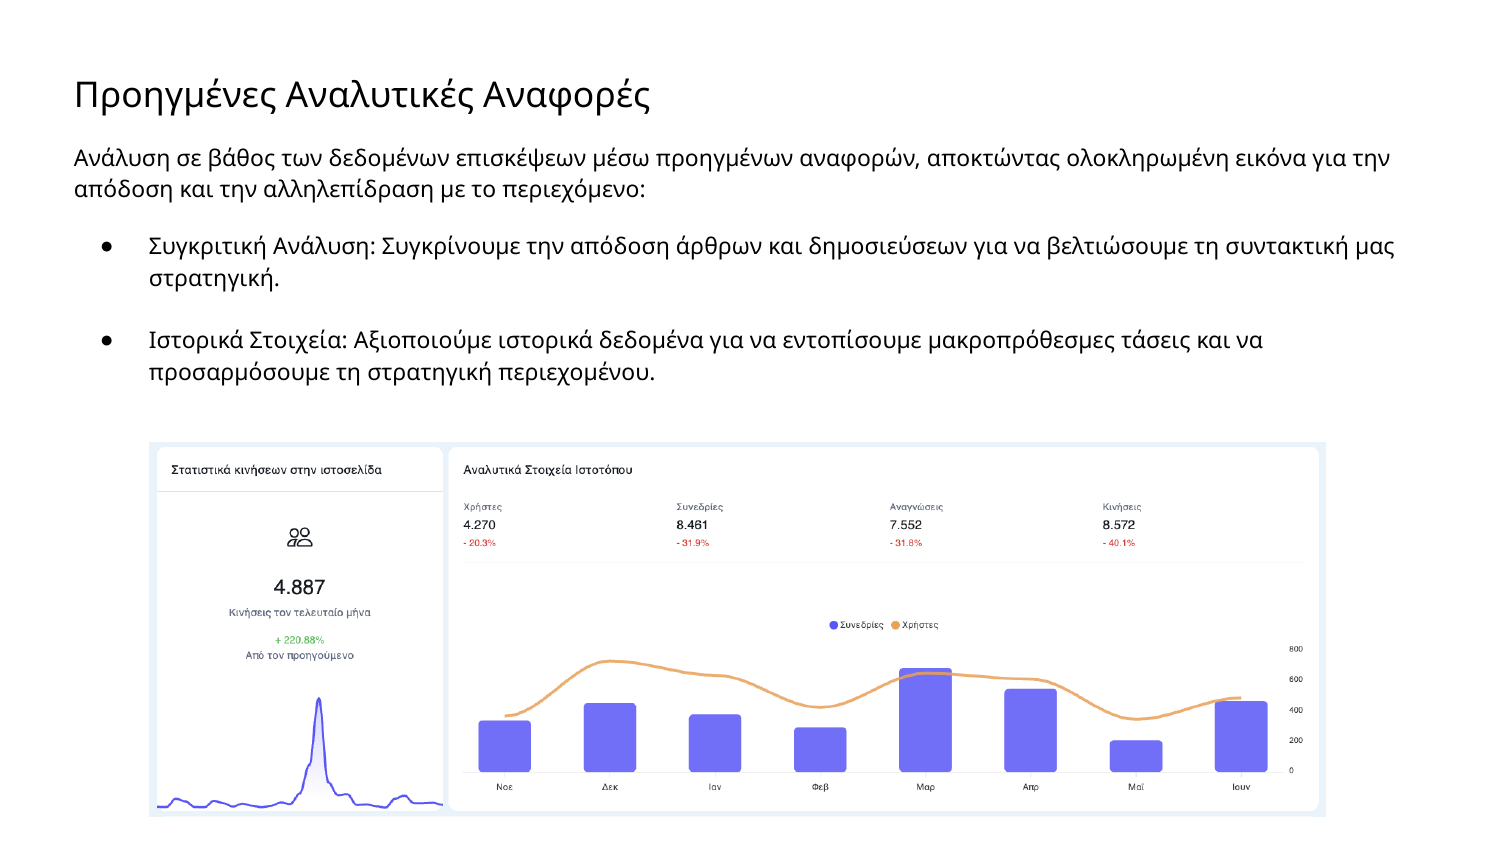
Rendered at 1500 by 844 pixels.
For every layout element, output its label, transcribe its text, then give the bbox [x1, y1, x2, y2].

picture [149, 442, 1326, 817]
text_box Προηγμένες Αναλυτικές Αναφορές Ανάλυση σε βάθος των δεδομένων επισκέψεων μέσω προηγμένων αναφορών, αποκτώντας ολοκληρωμένη εικόνα για την απόδοση και την αλληλεπίδραση με το περιεχόμενο: Συγκριτική Ανάλυση: Συγκρίνουμε την απόδοση άρθρων και δημοσιεύσεων για να βελτιώσουμε τη συντακτική μας στρατηγική. Ιστορικά Στοιχεία: Αξιοποιούμε ιστορικά δεδομένα για να εντοπίσουμε μακροπρόθεσμες τάσεις και να προσαρμόσουμε τη στρατηγική περιεχομένου. [58, 50, 1417, 401]
